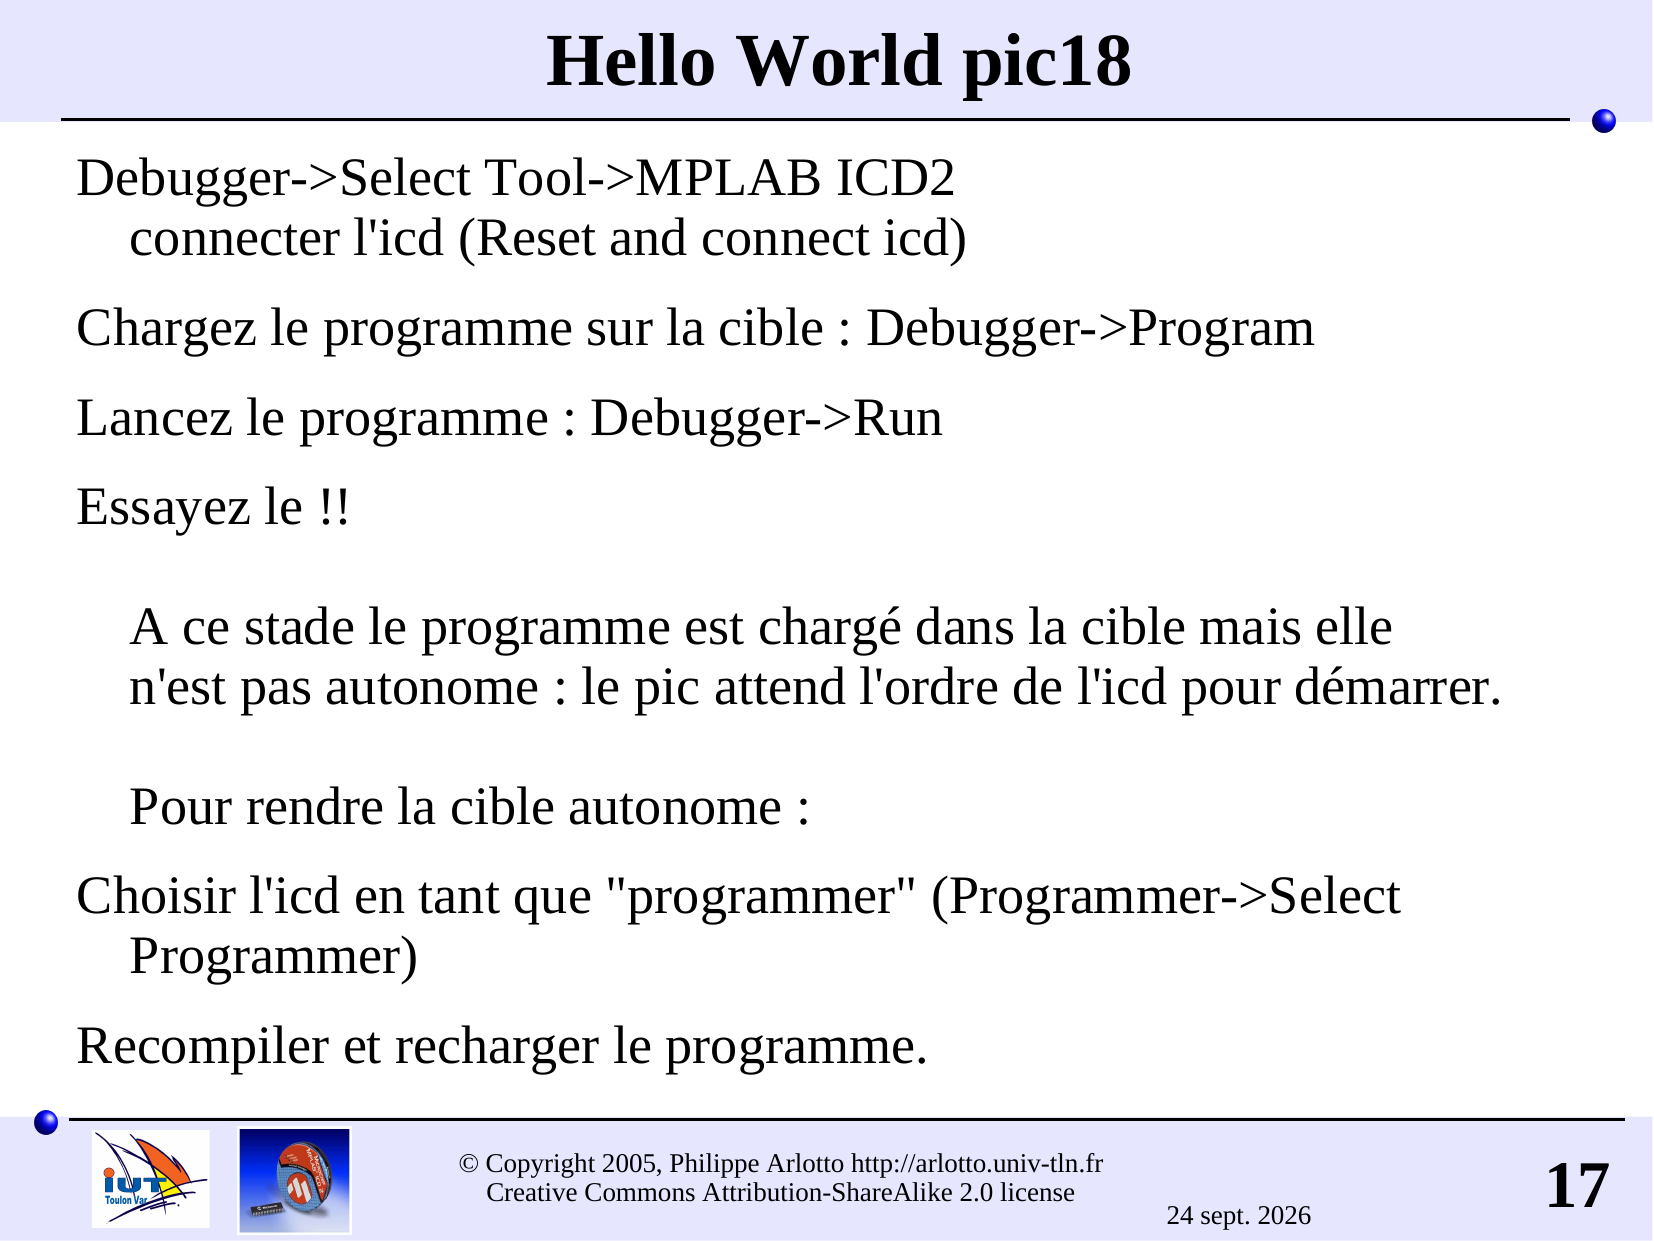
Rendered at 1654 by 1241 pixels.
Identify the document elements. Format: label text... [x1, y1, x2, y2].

title Hello World pic18 [95, 14, 1585, 107]
picture [237, 1126, 352, 1235]
list Debugger->Select Tool->MPLAB ICD2 connecter l'icd (Reset and connect icd) Chargez le programme sur la cible : Debugger->Program Lancez le programme : Debugger->Run Essayez le !! A ce stade le programme est chargé dans la cible mais elle n'est pas autonome : le pic attend l'ordre de l'icd pour démarrer. Pour rendre la cible autonome : Choisir l'icd en tant que "programmer" (Programmer->Select Programmer) Recompiler et recharger le programme. [59, 147, 1536, 1089]
